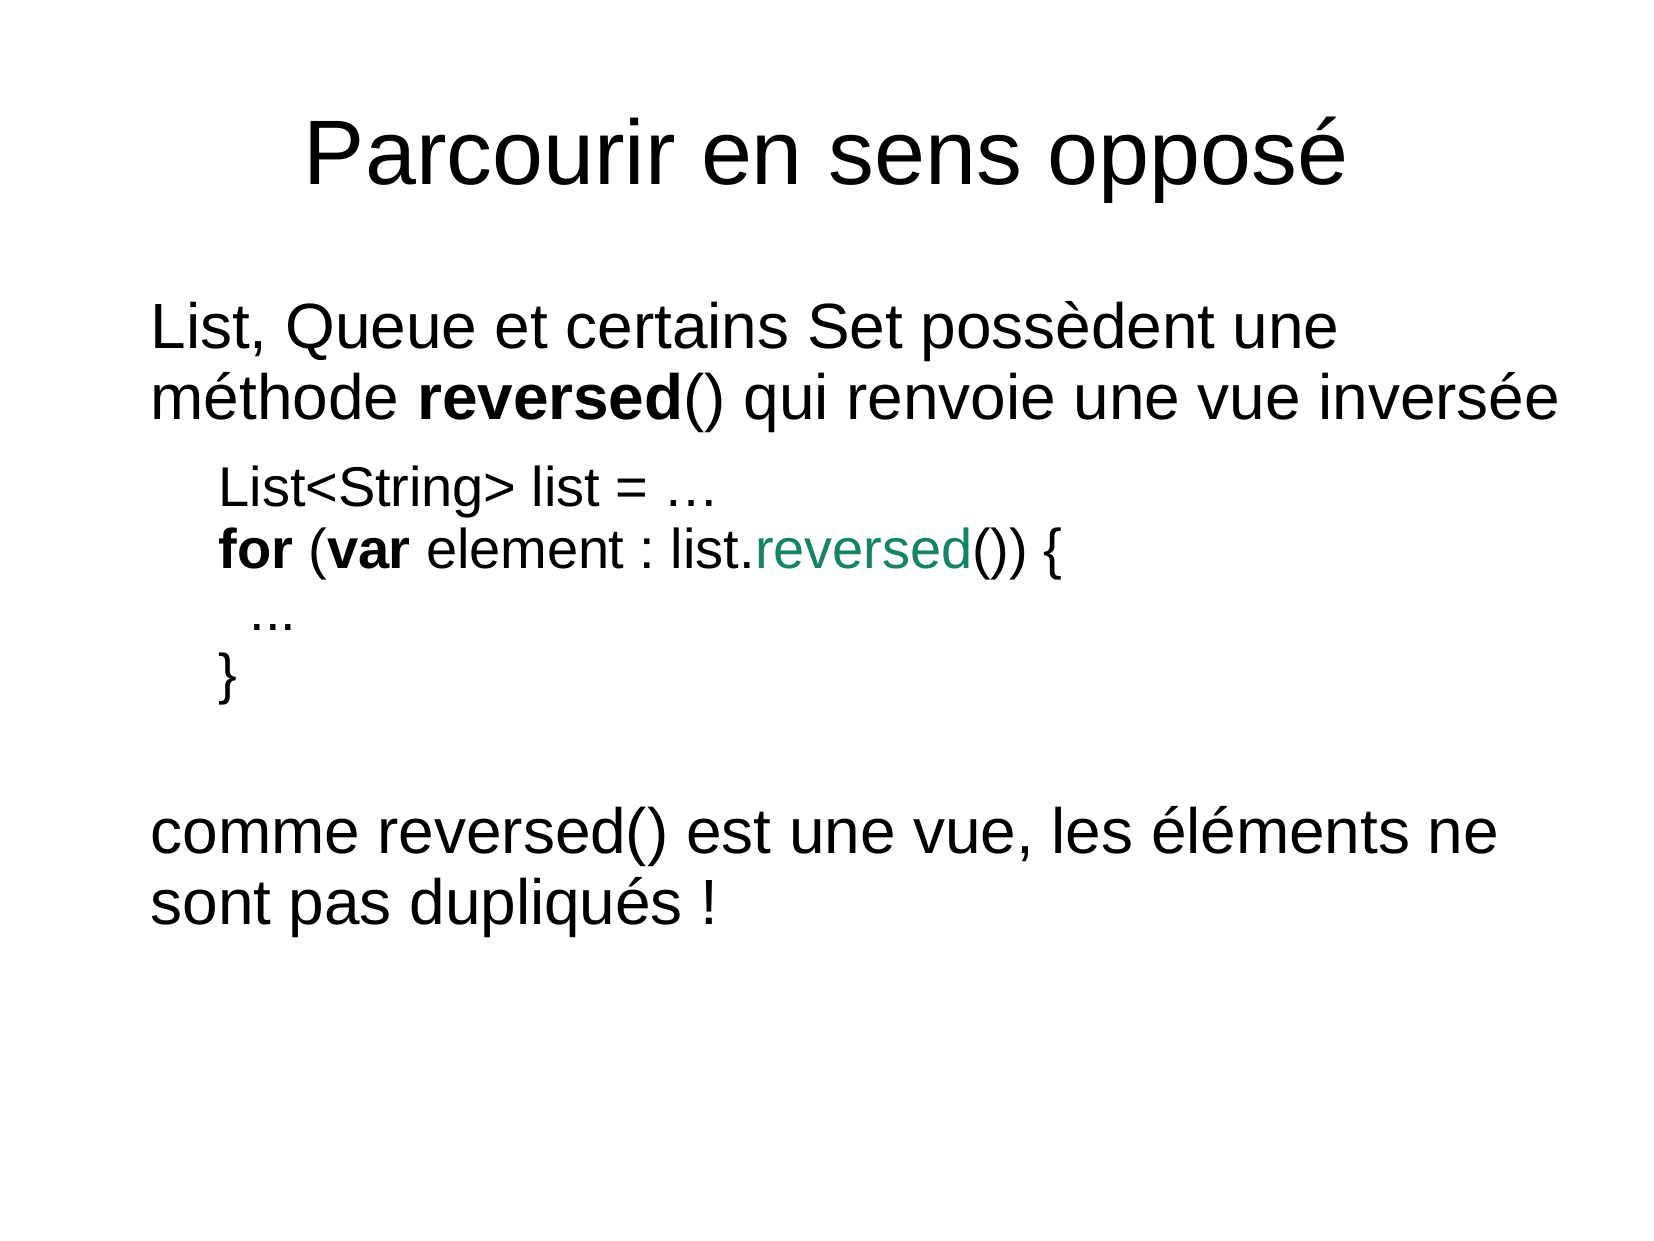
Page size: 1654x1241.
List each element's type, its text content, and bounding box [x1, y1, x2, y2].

title Parcourir en sens opposé [82, 49, 1571, 257]
list List, Queue et certains Set possèdent une méthode reversed() qui renvoie une vue inversée List<String> list = … for (var element : list.reversed()) { ... } comme reversed() est une vue, les éléments ne sont pas dupliqués ! [82, 290, 1571, 1010]
